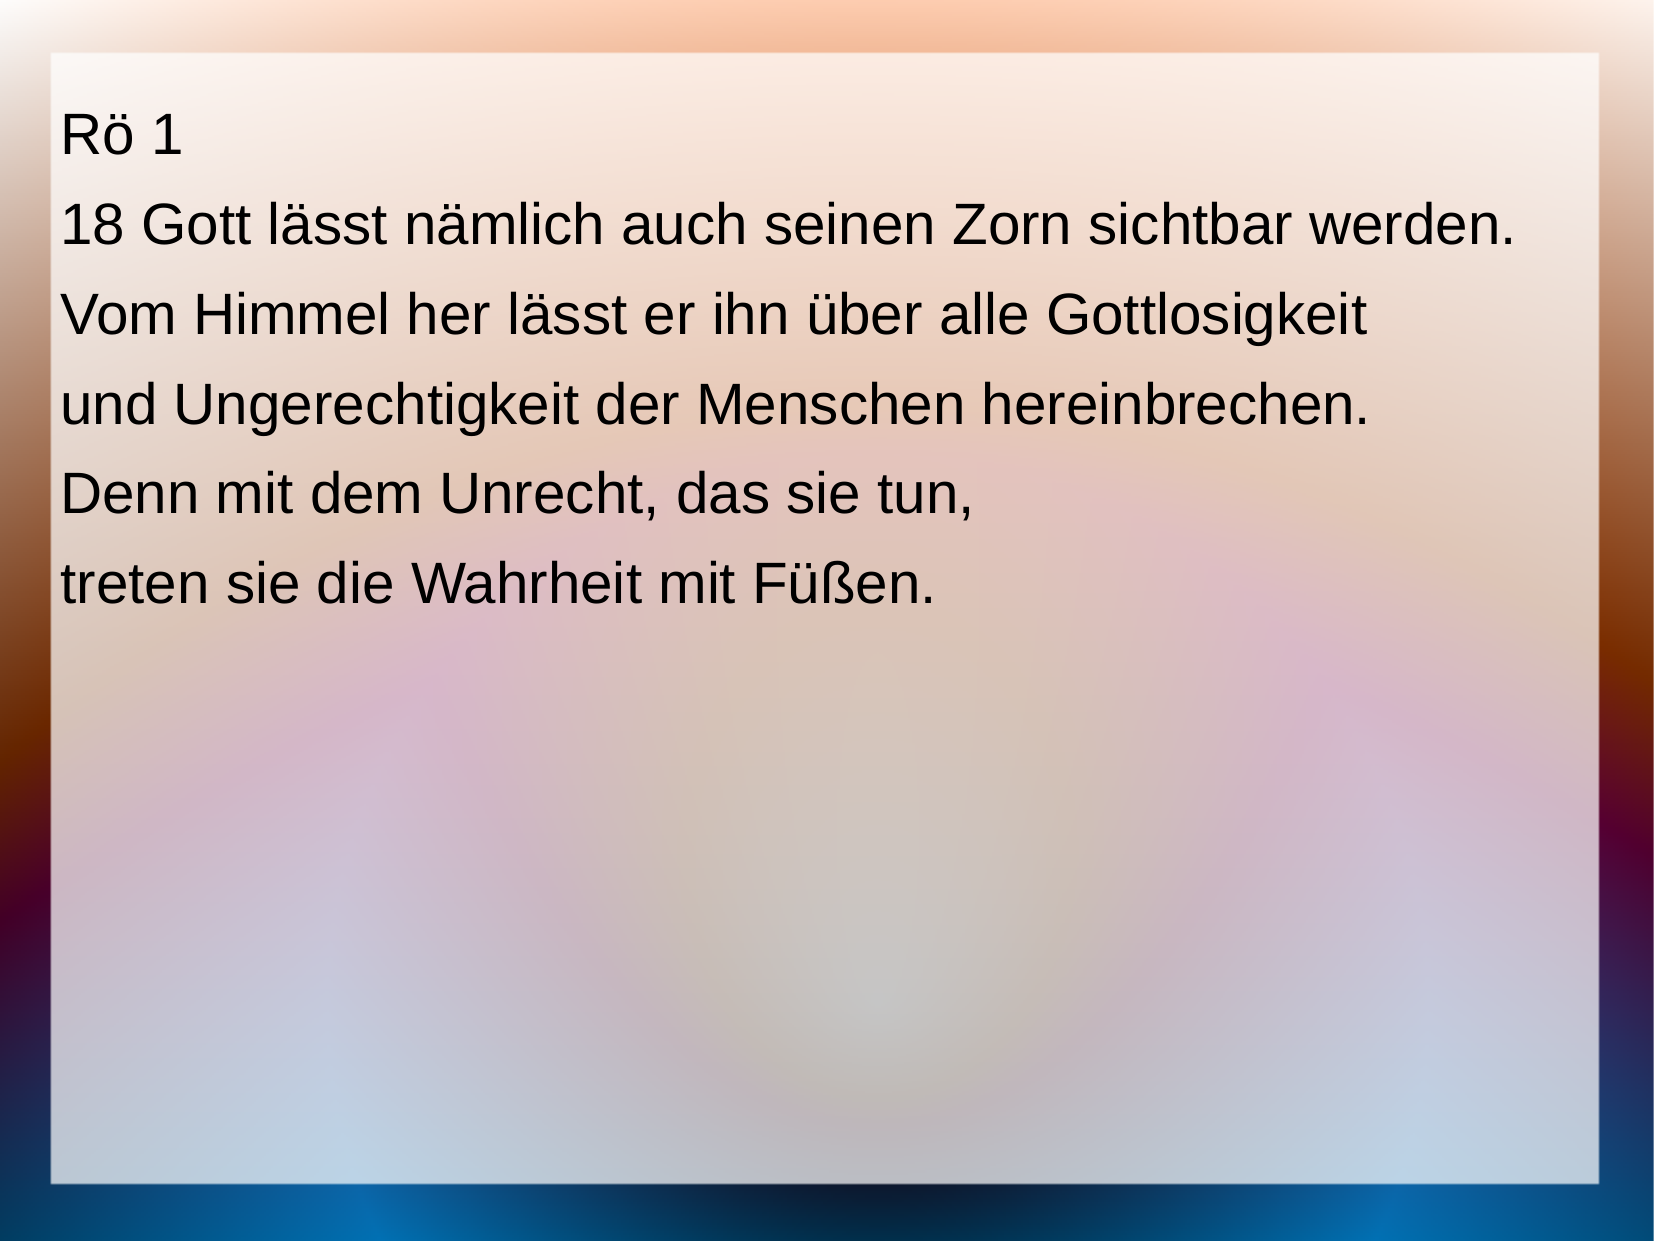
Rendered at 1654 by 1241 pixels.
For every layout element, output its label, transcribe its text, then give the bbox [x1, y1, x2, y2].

picture [0, 0, 1654, 1241]
text_box Rö 1 18 Gott lässt nämlich auch seinen Zorn sichtbar werden. Vom Himmel her lässt er ihn über alle Gottlosigkeit und Ungerechtigkeit der Menschen hereinbrechen. Denn mit dem Unrecht, das sie tun, treten sie die Wahrheit mit Füßen. [45, 94, 1595, 983]
